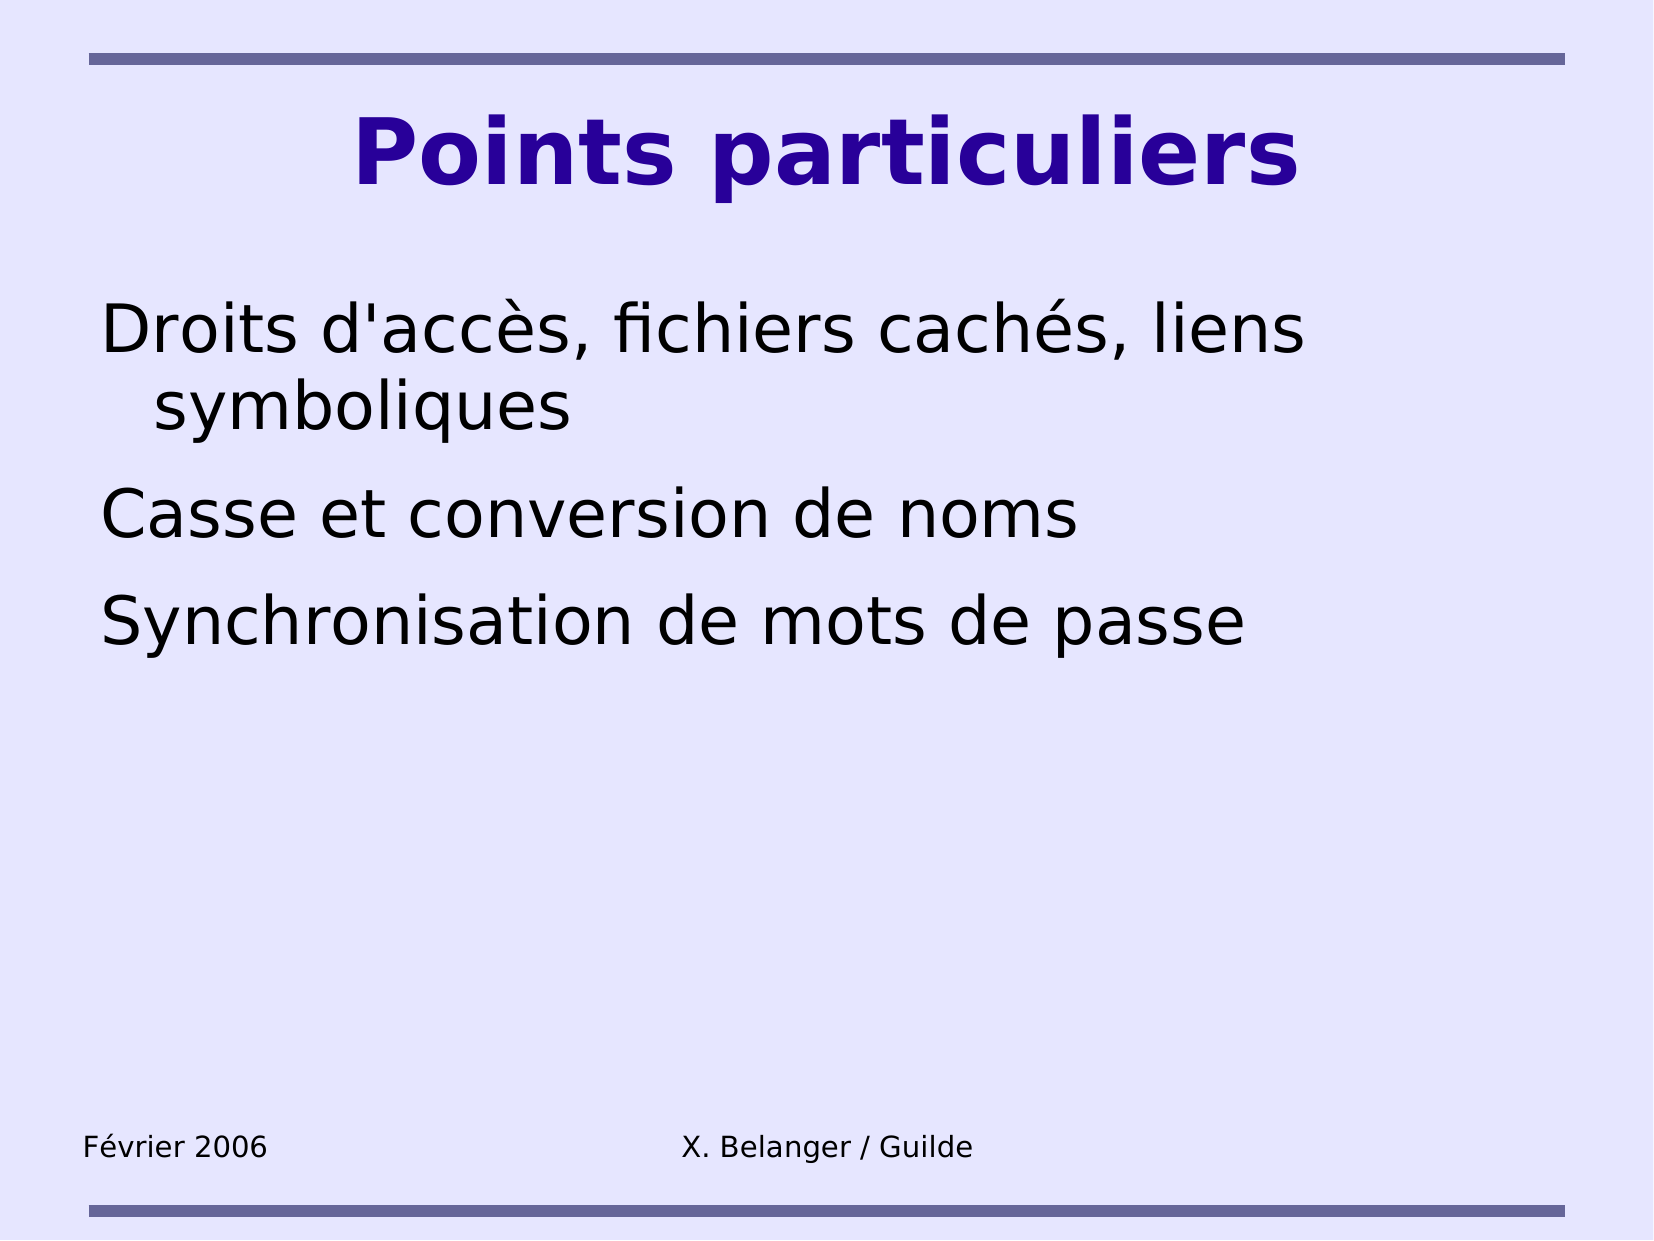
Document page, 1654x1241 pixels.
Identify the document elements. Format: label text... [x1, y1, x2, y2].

list Droits d'accès, fichiers cachés, liens symboliques Casse et conversion de noms Synchronisation de mots de passe [82, 290, 1571, 1109]
title Points particuliers [82, 49, 1571, 257]
